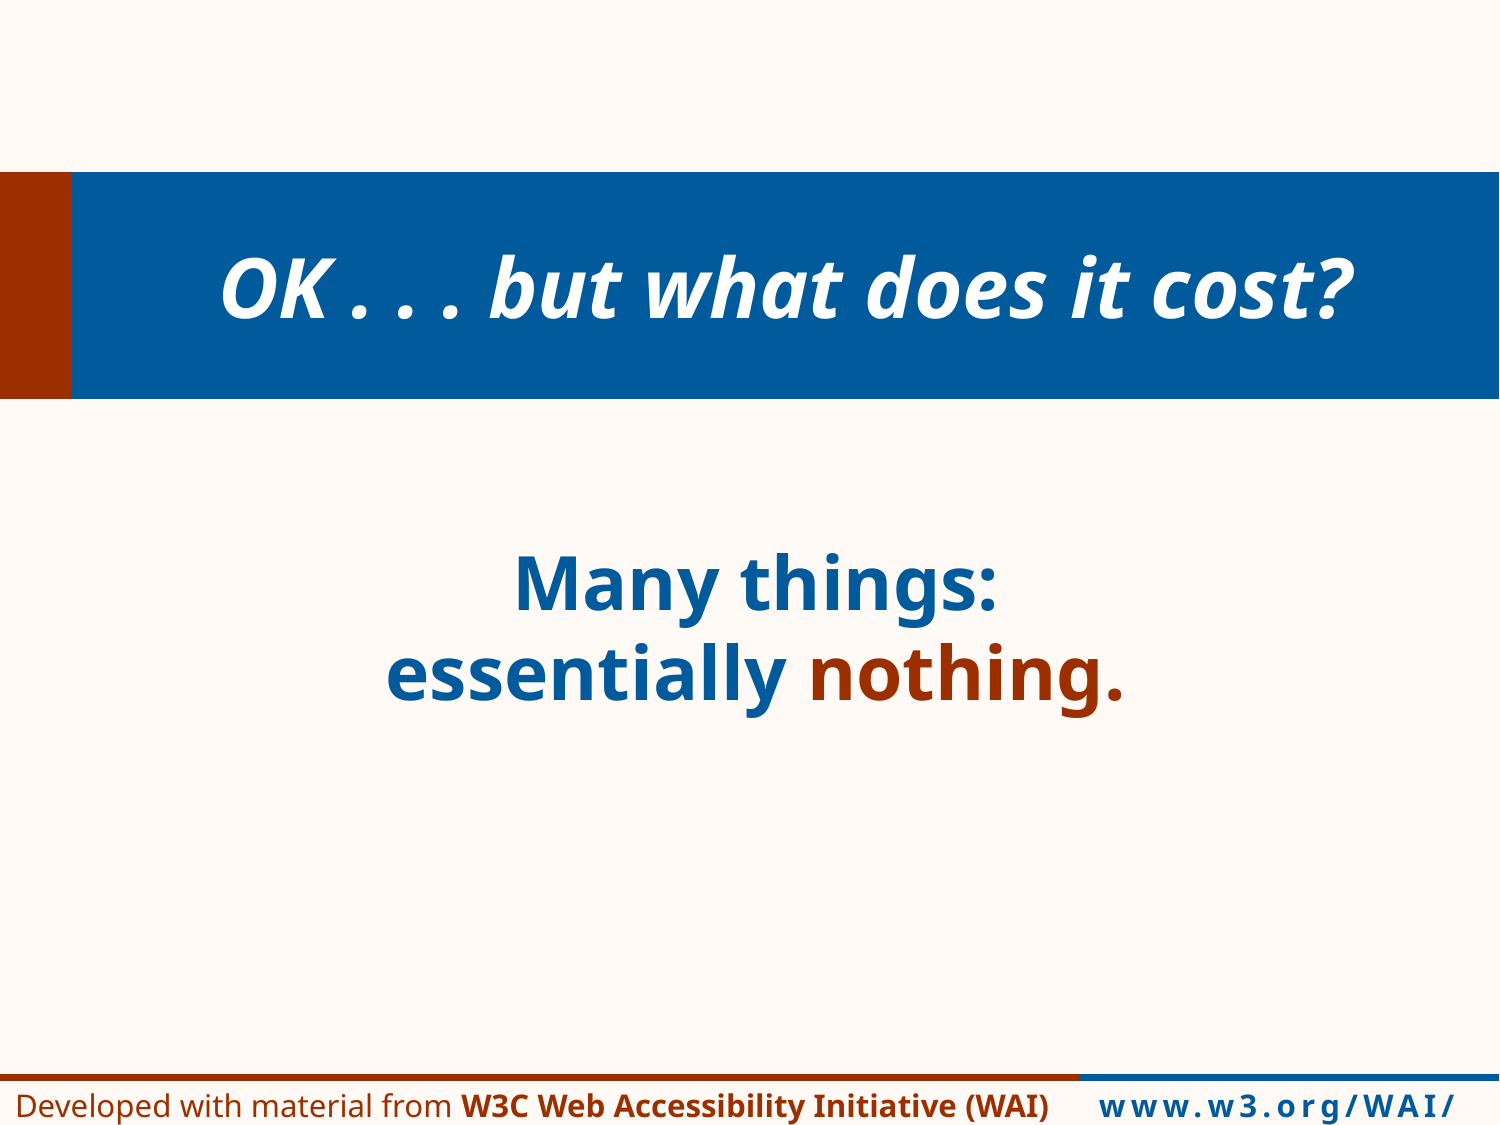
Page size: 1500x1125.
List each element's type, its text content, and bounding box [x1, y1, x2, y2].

title OK . . . but what does it cost? [73, 173, 1499, 399]
list Many things: essentially nothing. [118, 476, 1394, 723]
